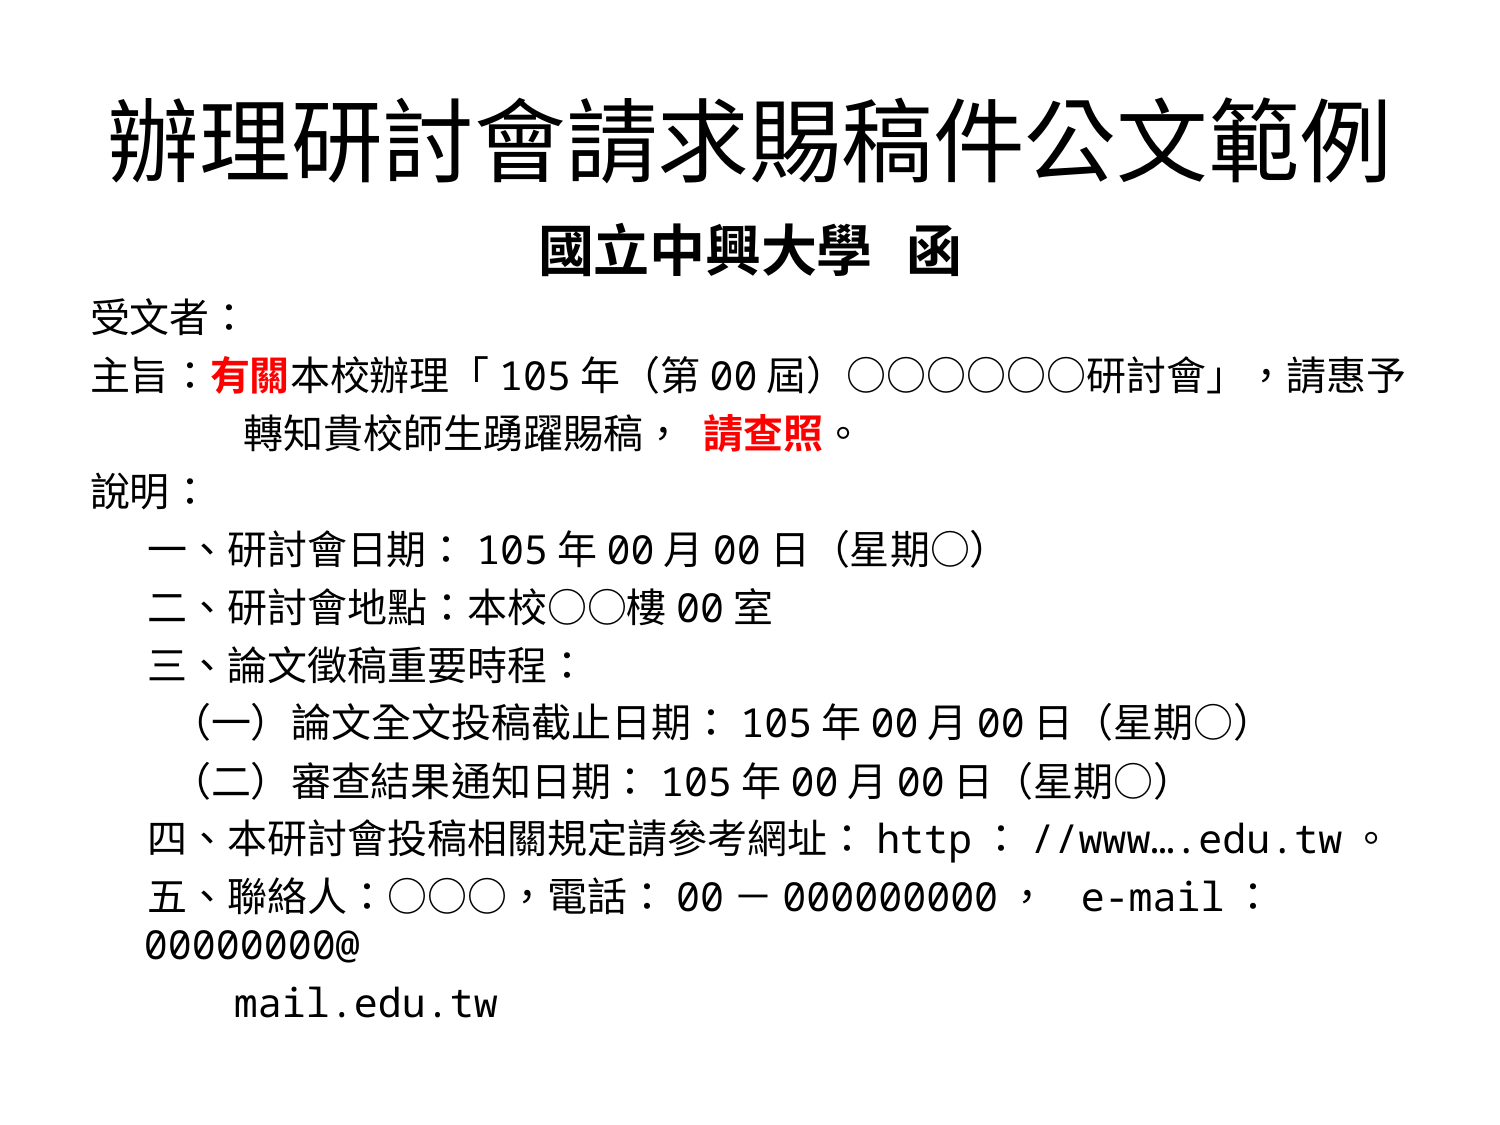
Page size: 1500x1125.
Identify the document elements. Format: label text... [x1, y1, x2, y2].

title 辦理研討會請求賜稿件公文範例 [75, 45, 1426, 207]
list 國立中興大學 函 受文者： 主旨：有關本校辦理「105年（第00屆）○○○○○○研討會」，請惠予 轉知貴校師生踴躍賜稿， 請查照。 說明： 一、研討會日期：105年00月00日（星期○） 二、研討會地點：本校○○樓00室 三、論文徵稿重要時程： （一）論文全文投稿截止日期：105年00月00日（星期○） （二）審查結果通知日期：105年00月00日（星期○） 四、本研討會投稿相關規定請參考網址：http：//www….edu.tw。 五、聯絡人：○○○，電話：00－000000000， e-mail：00000000@ mail.edu.tw [75, 207, 1426, 1059]
